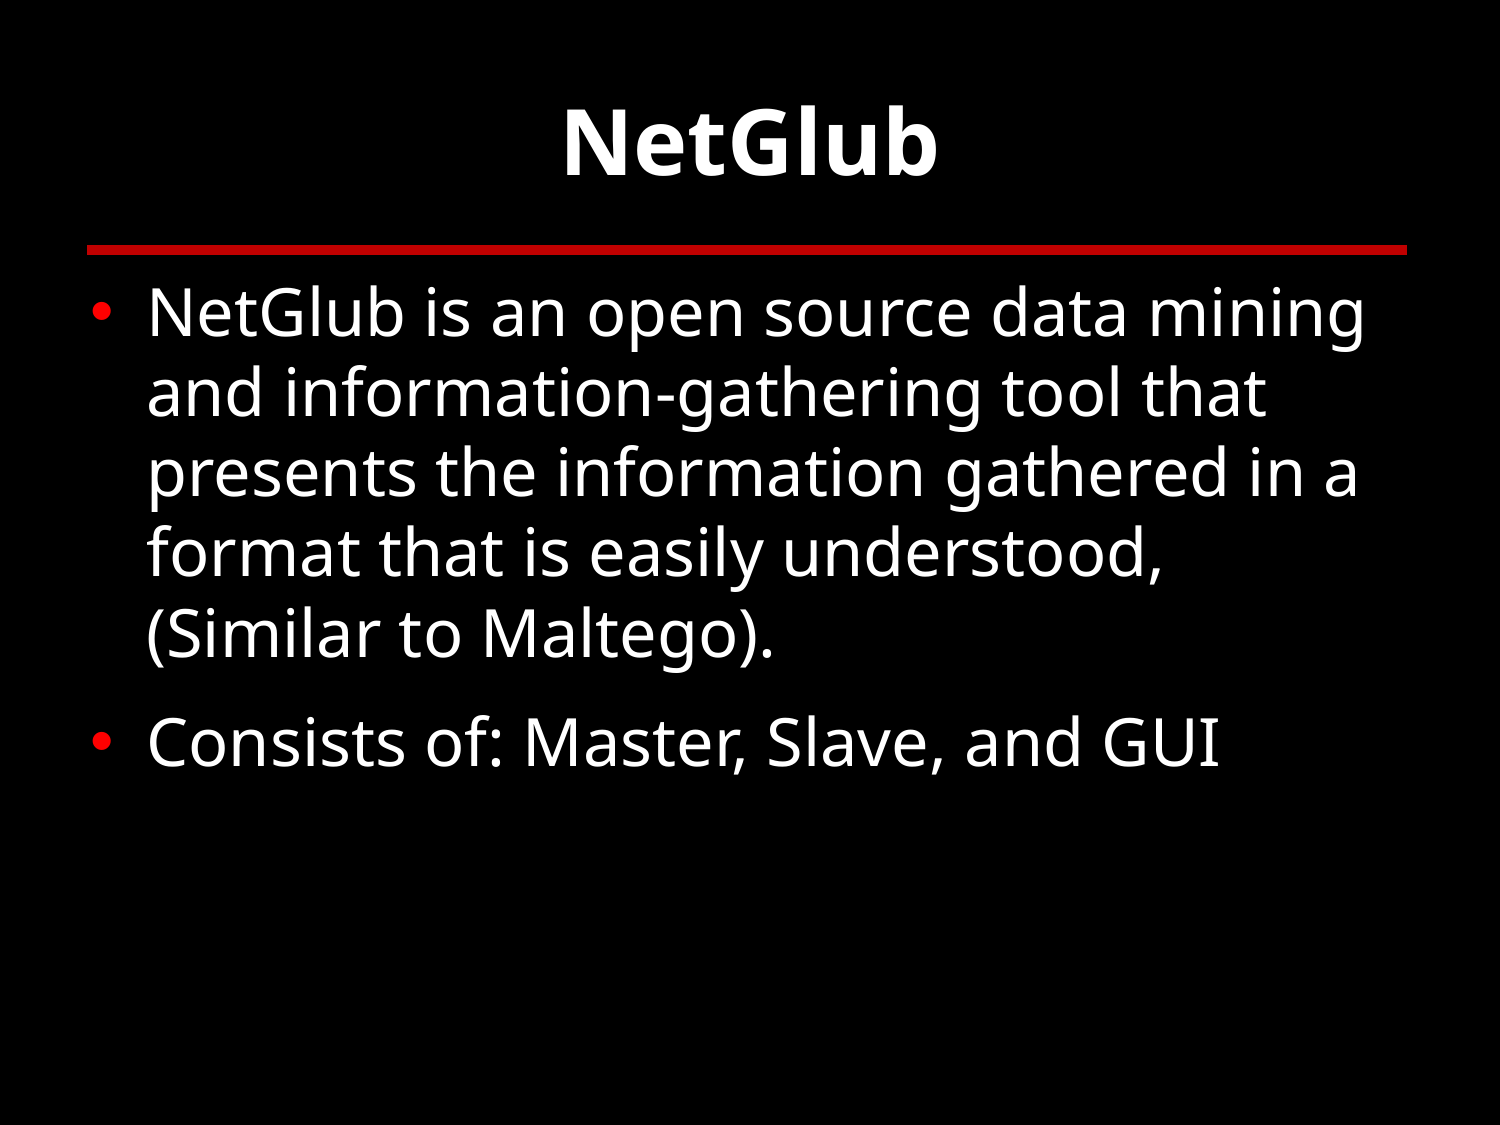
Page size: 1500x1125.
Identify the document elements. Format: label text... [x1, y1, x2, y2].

list NetGlub is an open source data mining and information-gathering tool that presents the information gathered in a format that is easily understood, (Similar to Maltego). Consists of: Master, Slave, and GUI [75, 262, 1425, 1005]
title NetGlub [75, 45, 1425, 233]
